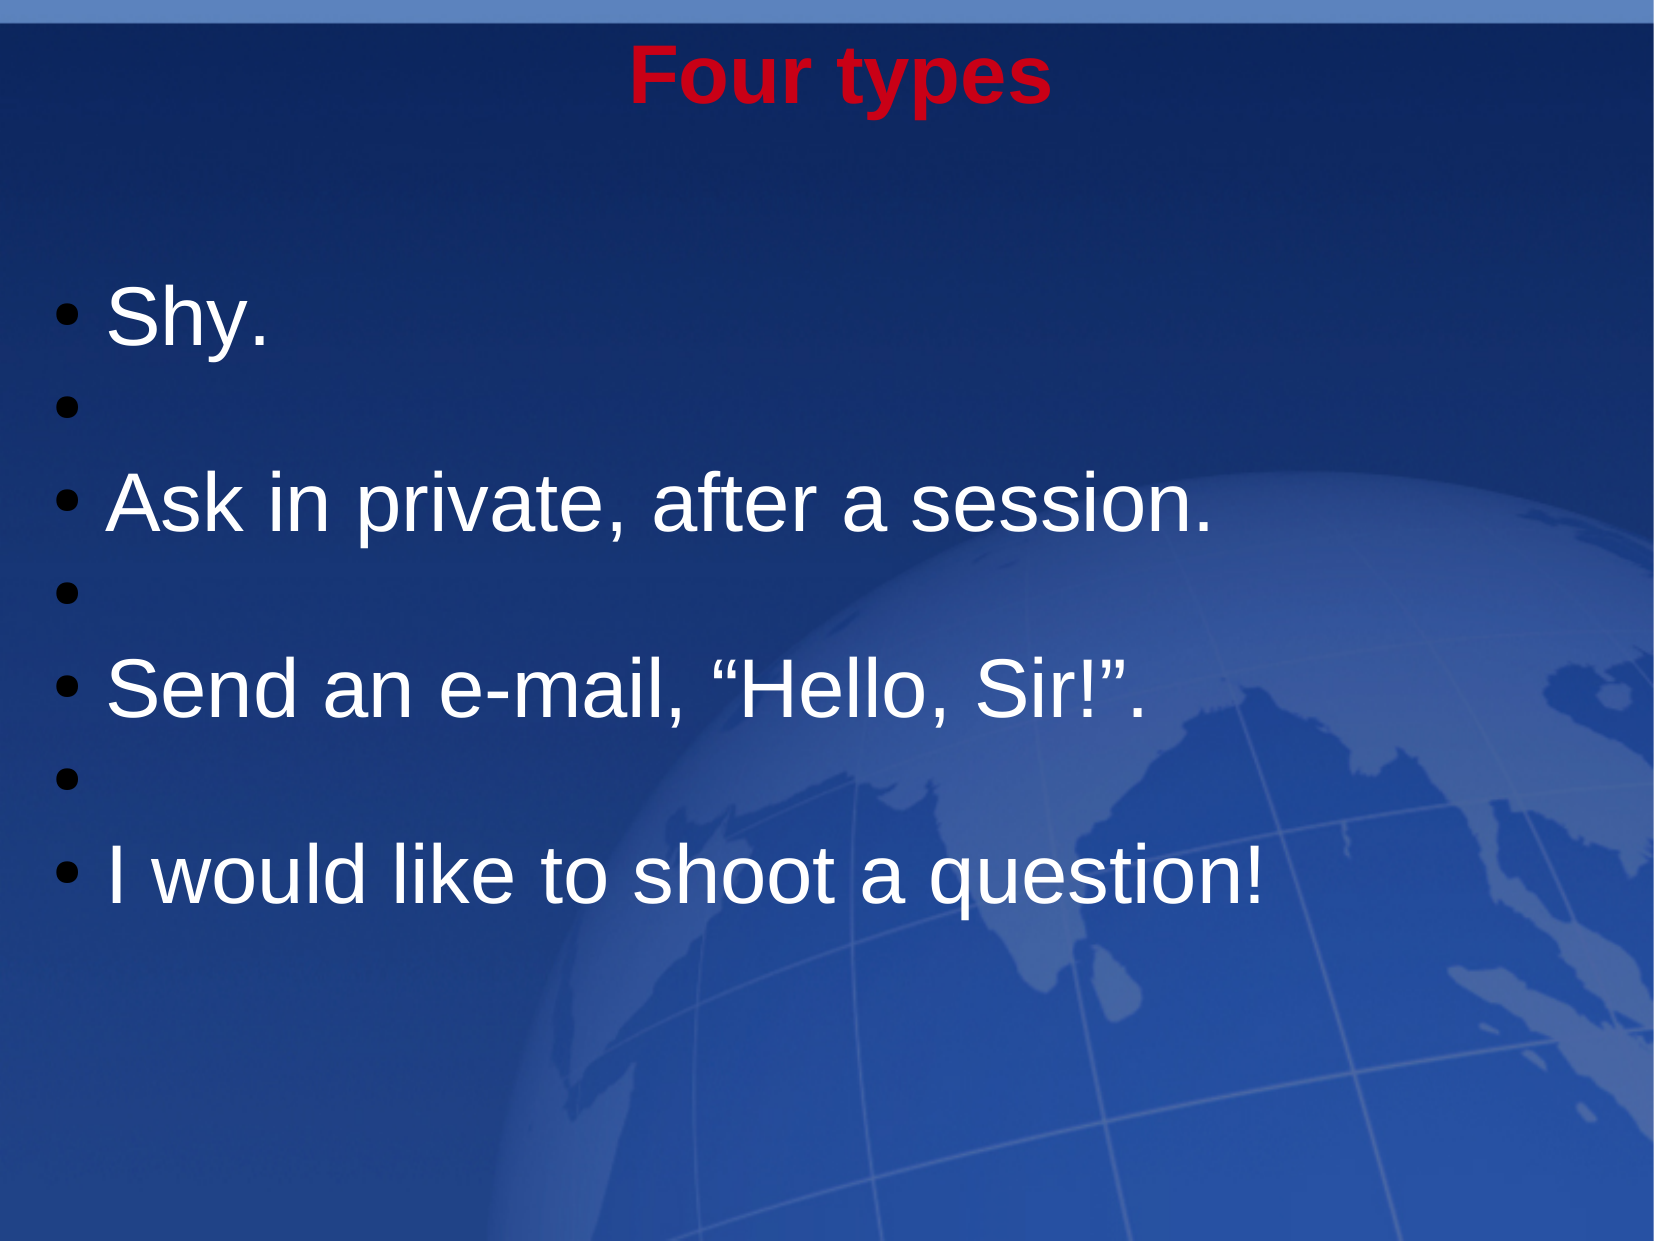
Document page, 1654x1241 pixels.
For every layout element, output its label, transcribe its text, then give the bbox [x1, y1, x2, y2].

text_box Shy. Ask in private, after a session. Send an e-mail, “Hello, Sir!”. I would like to shoot a question! [37, 262, 1576, 1051]
picture [0, 0, 1654, 1241]
text_box Four types [109, 20, 1573, 143]
